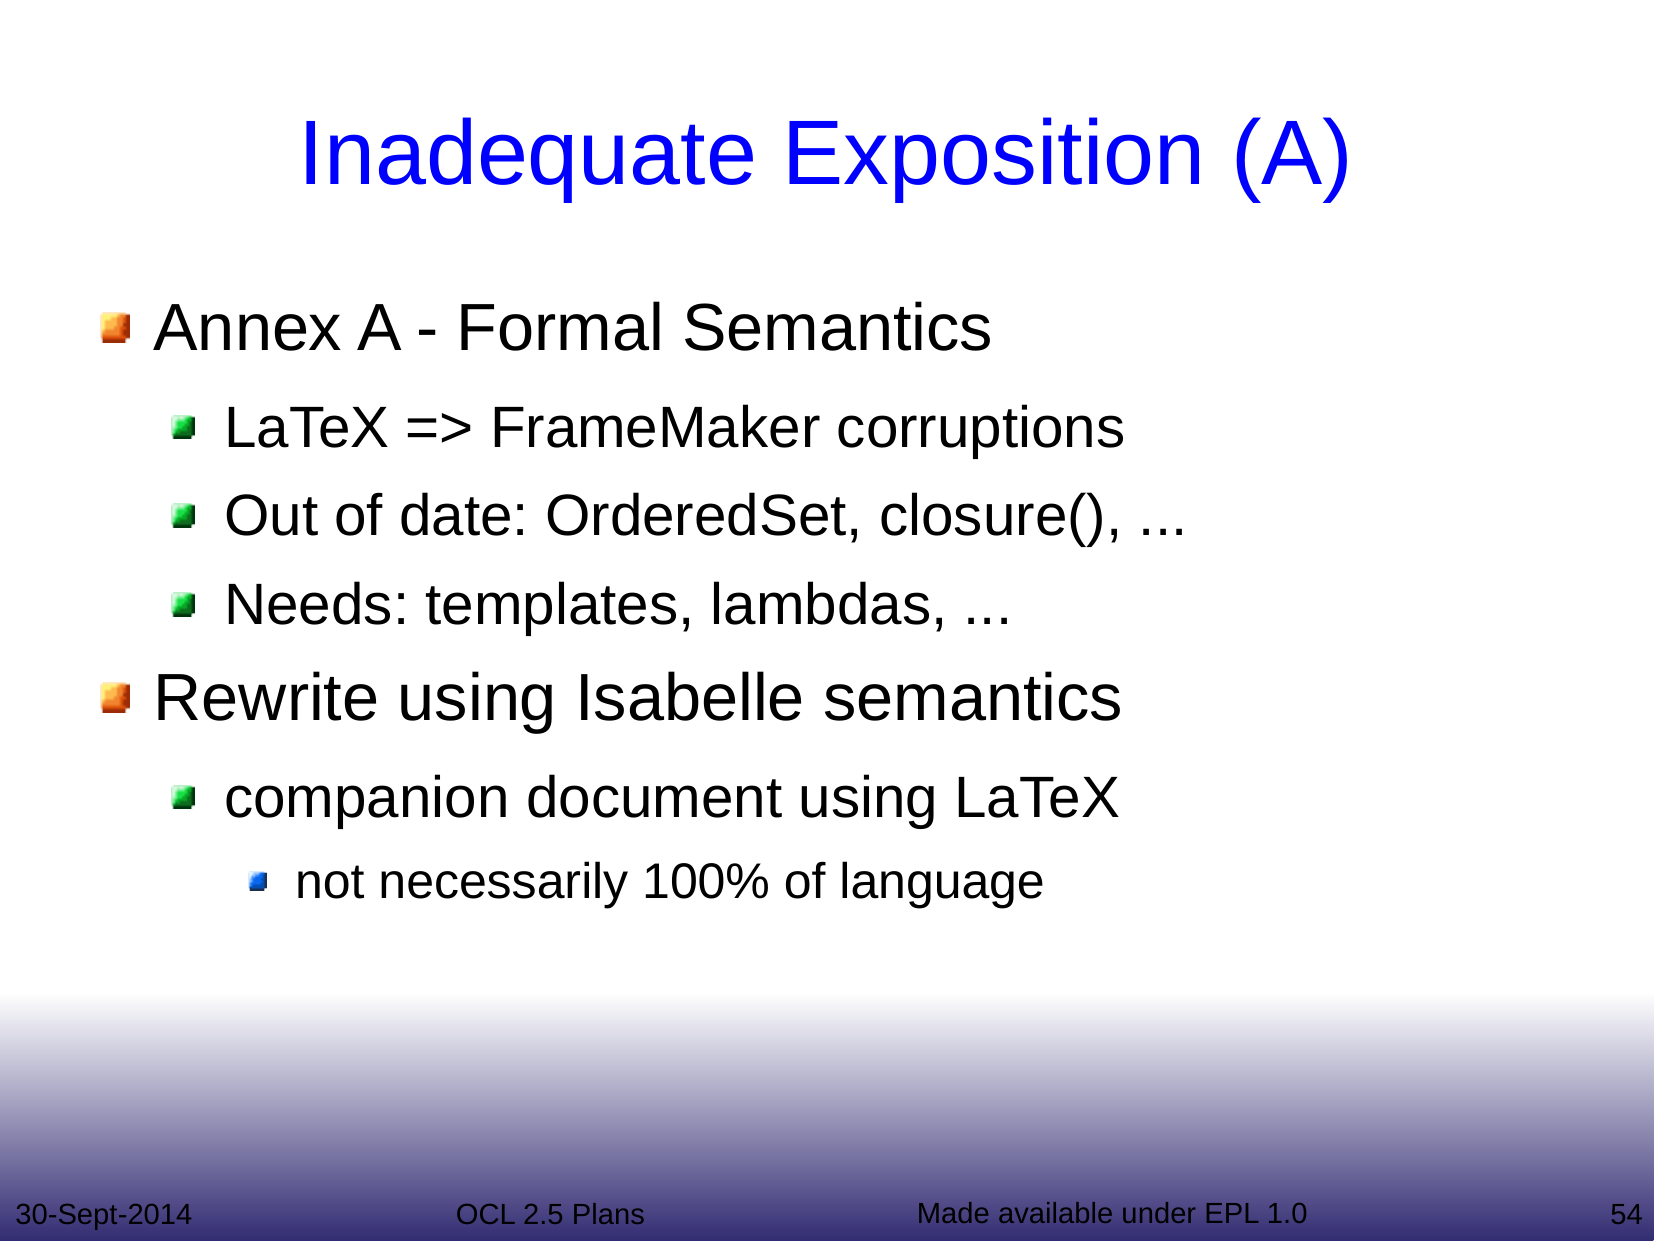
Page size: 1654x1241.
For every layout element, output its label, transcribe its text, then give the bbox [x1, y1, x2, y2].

list Annex A - Formal Semantics LaTeX => FrameMaker corruptions Out of date: OrderedSet, closure(), ... Needs: templates, lambdas, ... Rewrite using Isabelle semantics companion document using LaTeX not necessarily 100% of language [82, 290, 1571, 1109]
title Inadequate Exposition (A) [82, 49, 1571, 257]
